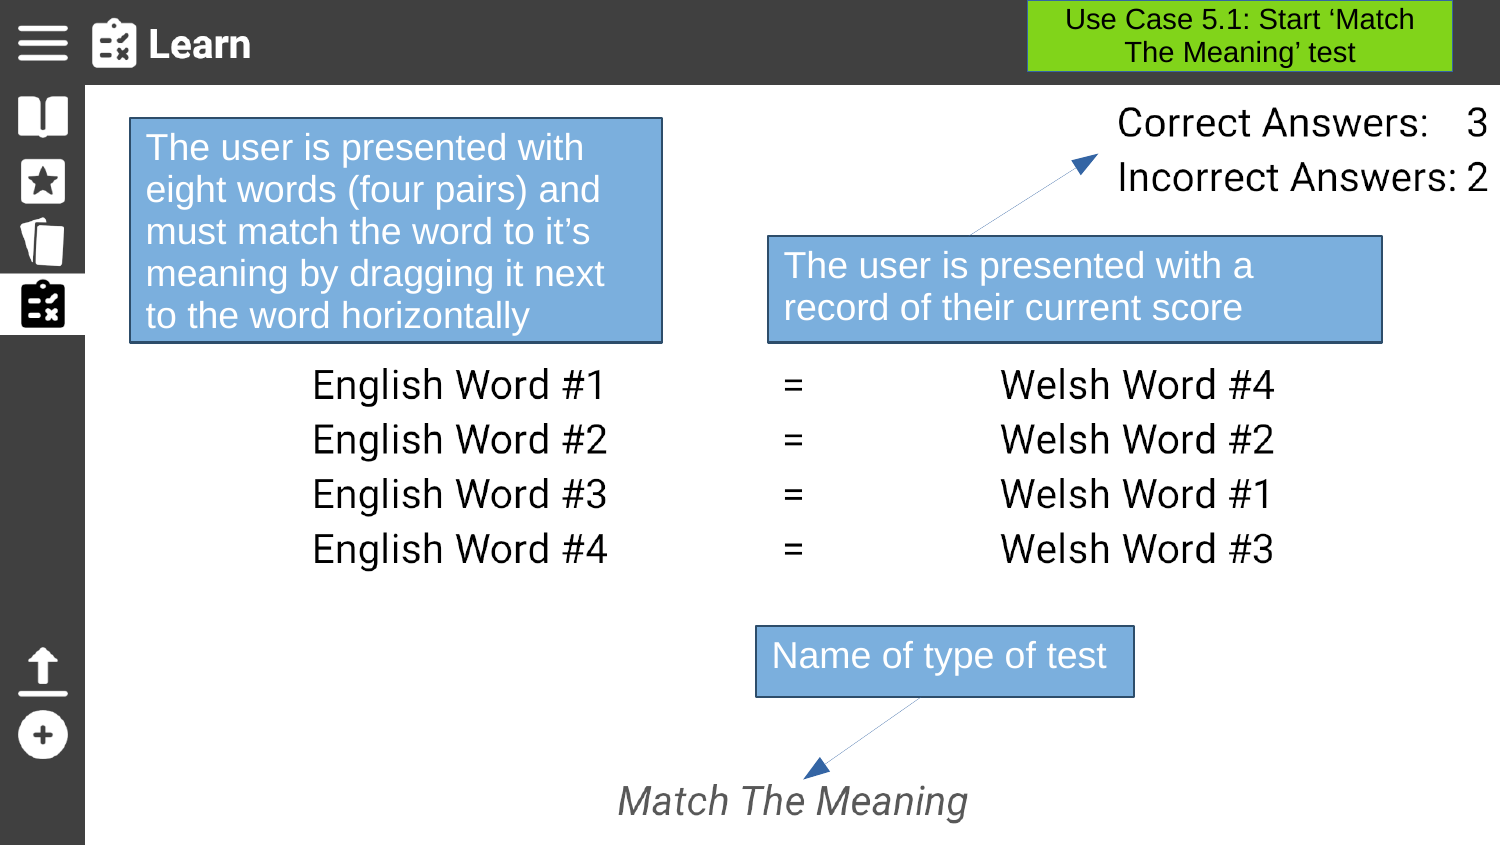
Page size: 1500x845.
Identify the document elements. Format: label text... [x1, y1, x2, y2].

text_box Name of type of test [755, 625, 1134, 697]
picture [0, 0, 1500, 845]
text_box The user is presented with eight words (four pairs) and must match the word to it’s meaning by dragging it next to the word horizontally [129, 118, 662, 343]
text_box Use Case 5.1: Start ‘Match The Meaning’ test [1027, 0, 1453, 72]
text_box The user is presented with a record of their current score [767, 236, 1382, 343]
